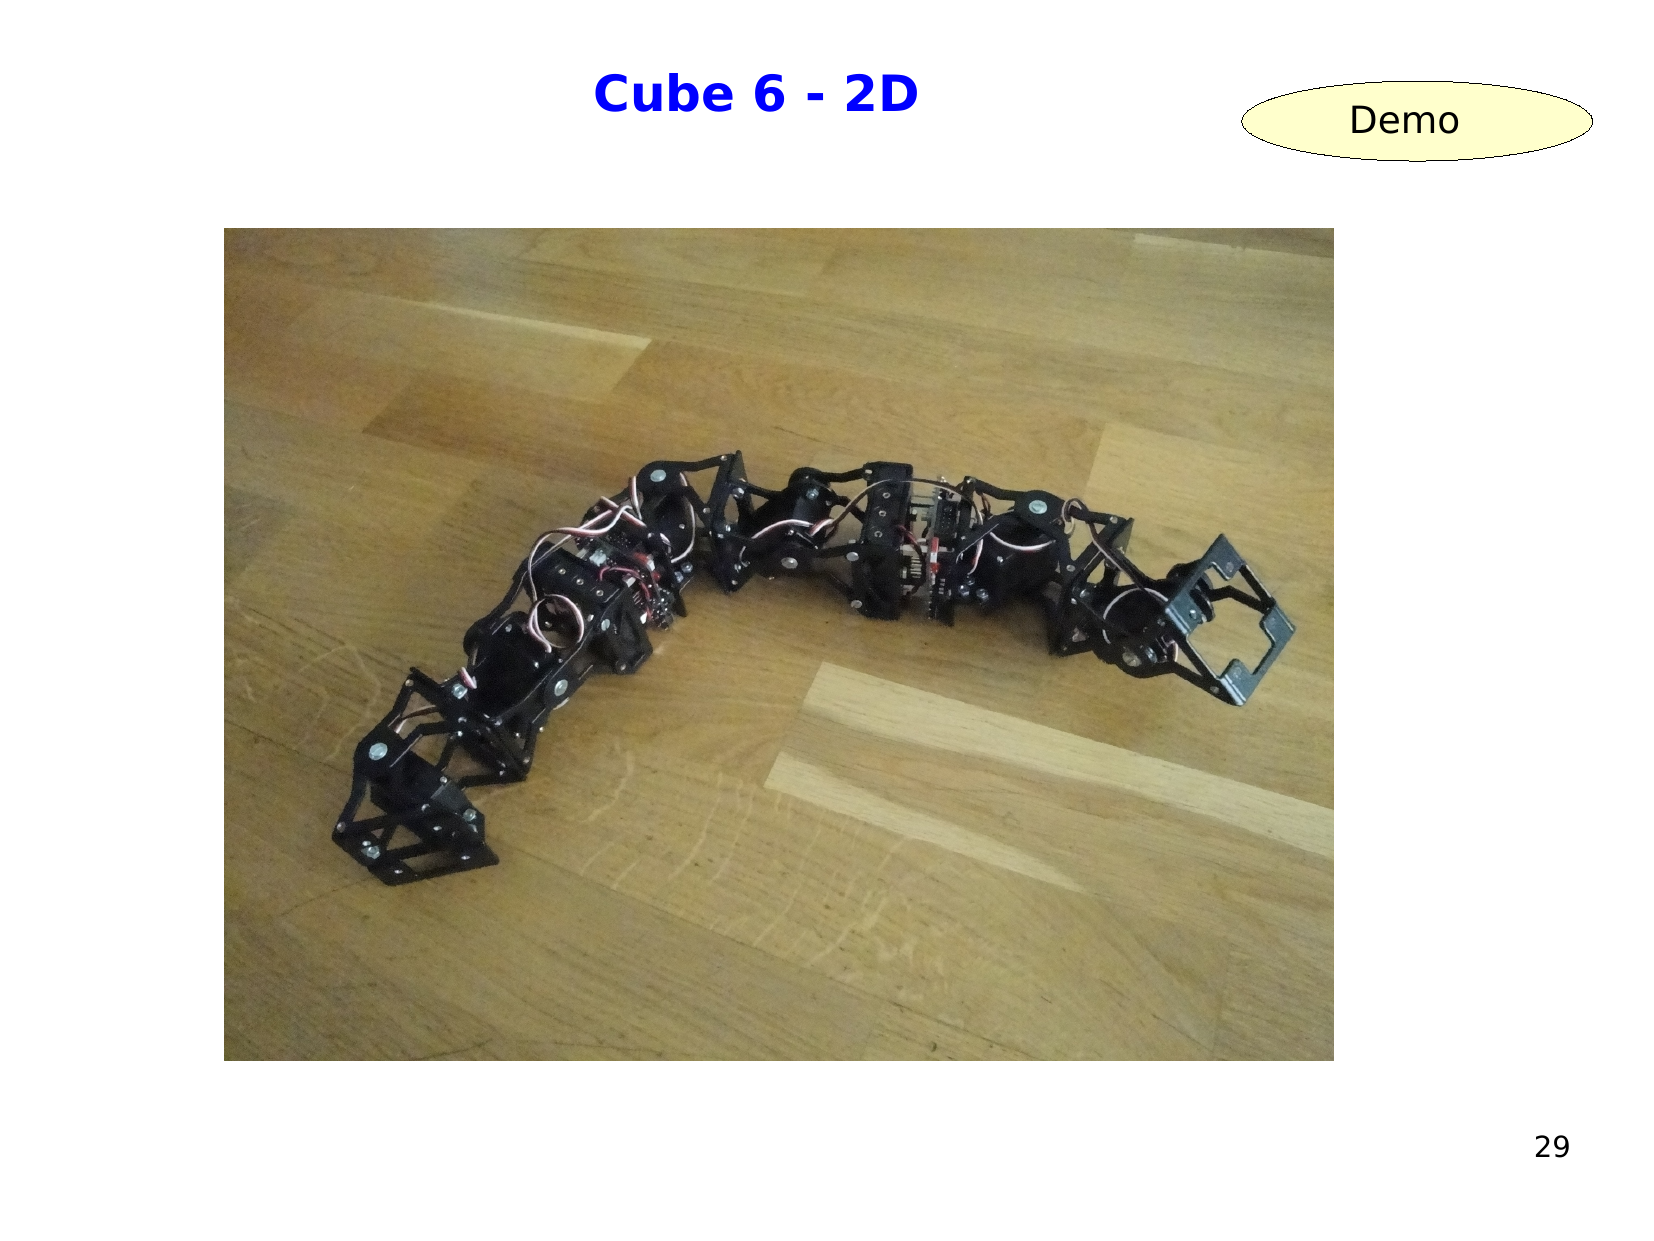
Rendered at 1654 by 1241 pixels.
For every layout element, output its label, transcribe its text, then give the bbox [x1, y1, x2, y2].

text_box Demo [1334, 91, 1476, 150]
picture [224, 228, 1334, 1061]
text_box Cube 6 - 2D [578, 57, 935, 131]
text_box [1241, 81, 1593, 162]
